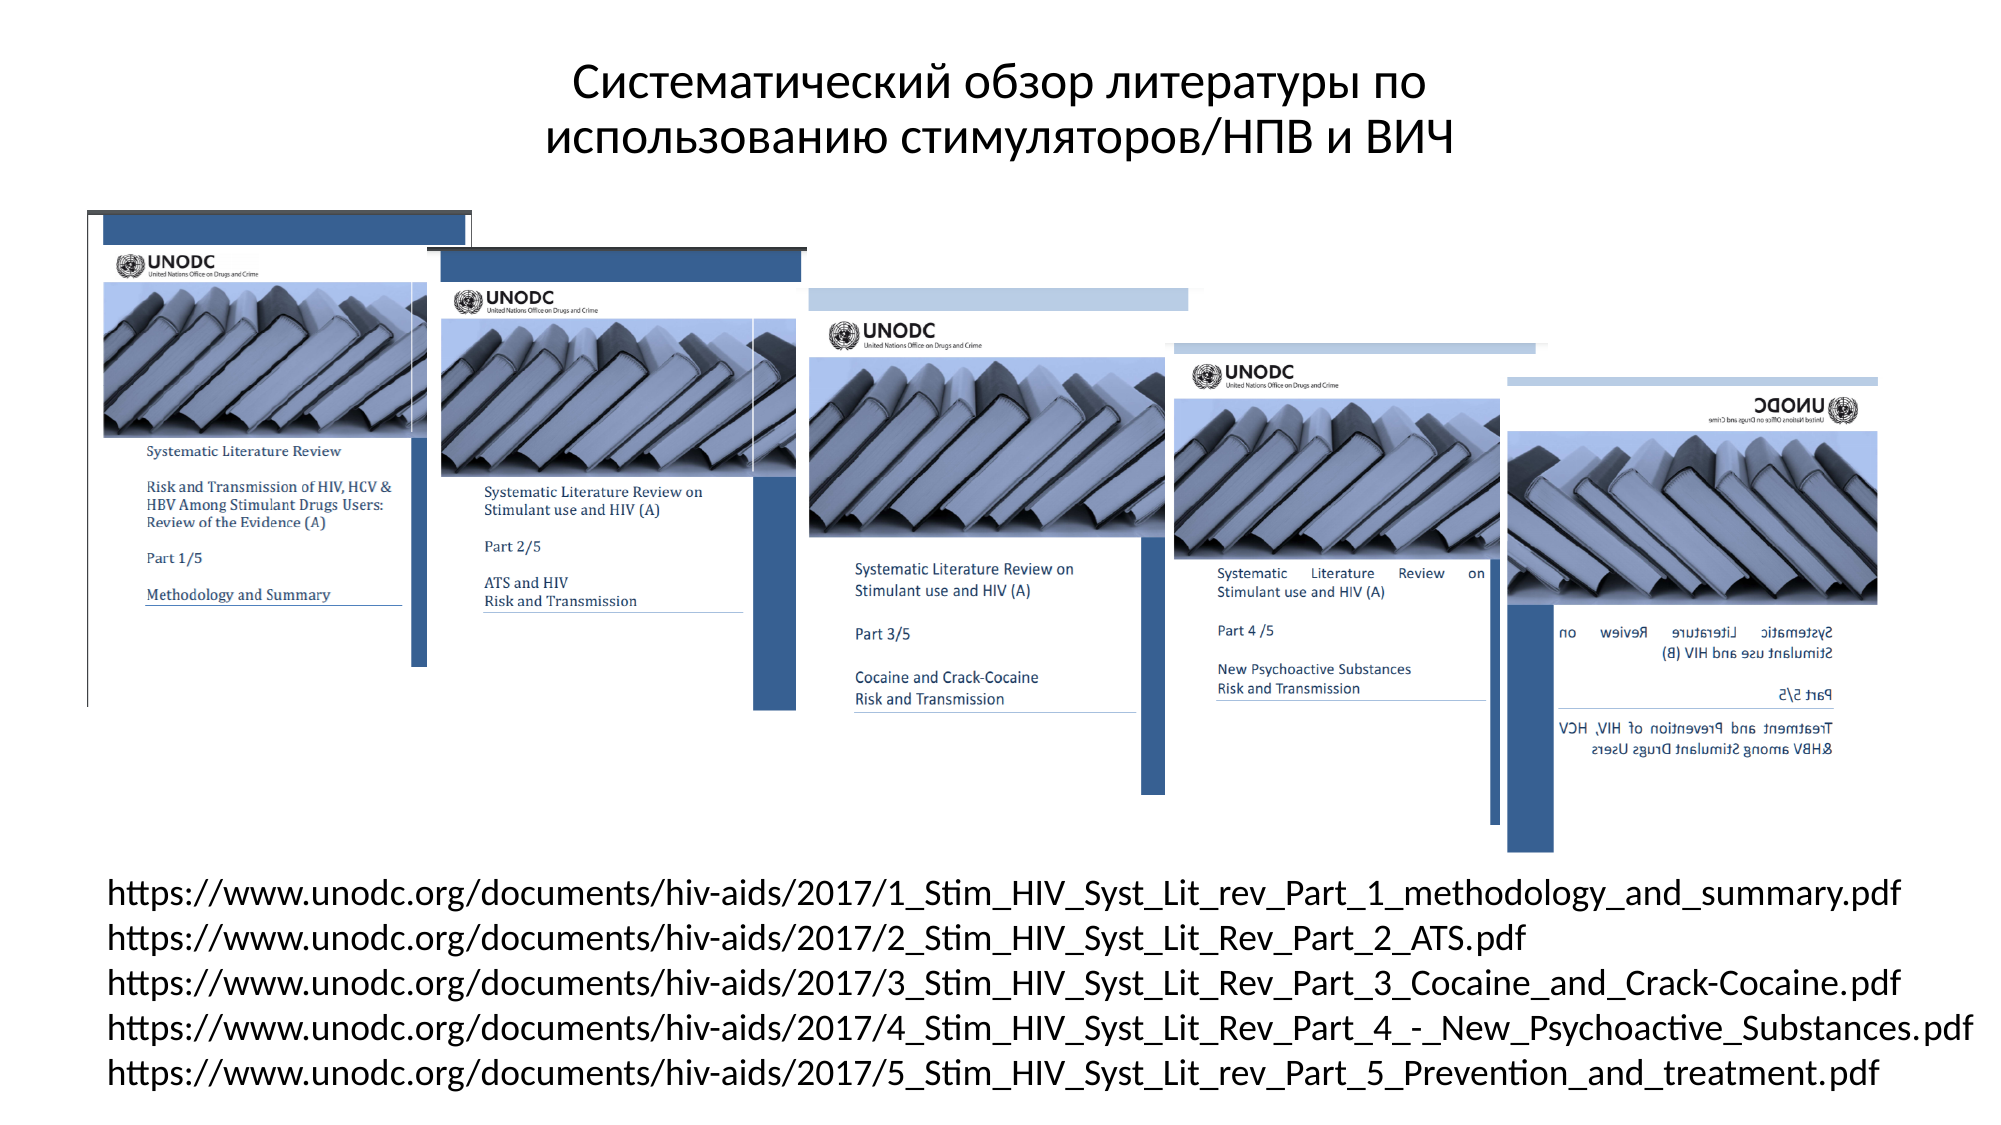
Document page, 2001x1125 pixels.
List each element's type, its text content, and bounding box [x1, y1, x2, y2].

text_box https://www.unodc.org/documents/hiv-aids/2017/1_Stim_HIV_Syst_Lit_rev_Part_1_methodology_and_summary.pdf https://www.unodc.org/documents/hiv-aids/2017/2_Stim_HIV_Syst_Lit_Rev_Part_2_ATS.pdf https://www.unodc.org/documents/hiv-aids/2017/3_Stim_HIV_Syst_Lit_Rev_Part_3_Cocaine_and_Crack-Cocaine.pdf https://www.unodc.org/documents/hiv-aids/2017/4_Stim_HIV_Syst_Lit_Rev_Part_4_-_New_Psychoactive_Substances.pdf https://www.unodc.org/documents/hiv-aids/2017/5_Stim_HIV_Syst_Lit_rev_Part_5_Prevention_and_treatment.pdf [92, 861, 2000, 1125]
picture [87, 210, 1883, 861]
title Систематический обзор литературы по использованию стимуляторов/НПВ и ВИЧ [137, 45, 1863, 173]
